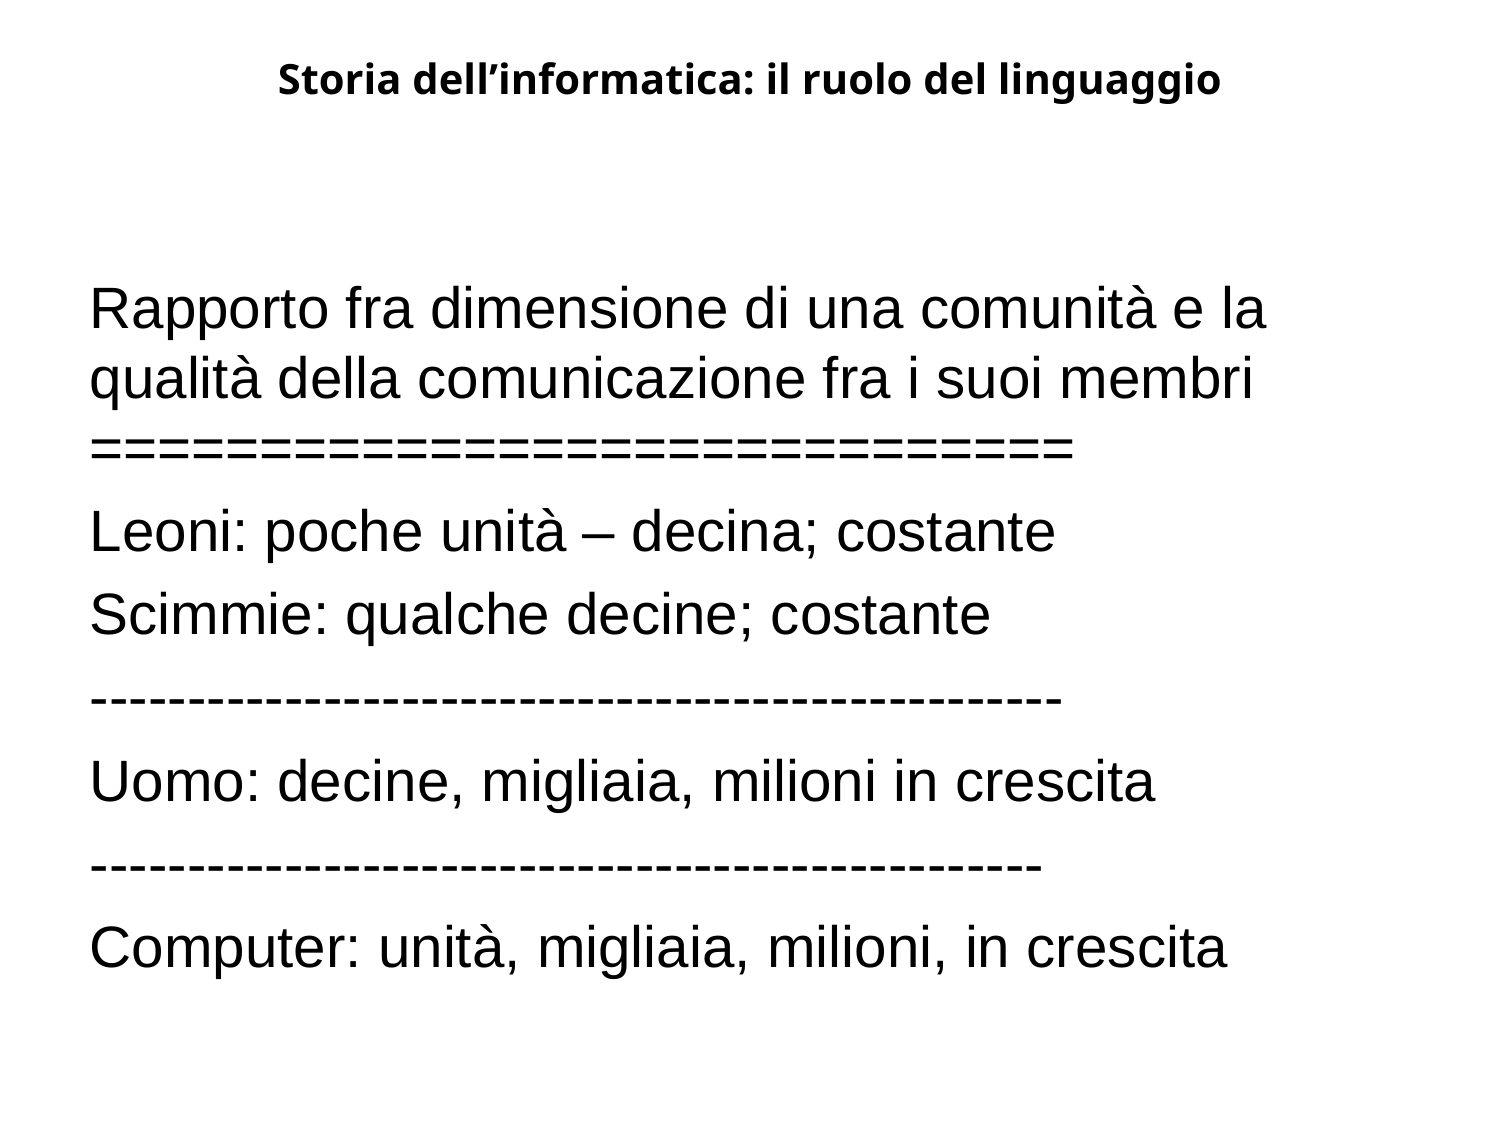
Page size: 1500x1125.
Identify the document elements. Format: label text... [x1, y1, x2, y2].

title Storia dell’informatica: il ruolo del linguaggio [75, 45, 1425, 233]
list Rapporto fra dimensione di una comunità e la qualità della comunicazione fra i suoi membri ============================= Leoni: poche unità – decina; costante Scimmie: qualche decine; costante -------------------------------------------------- Uomo: decine, migliaia, milioni in crescita ------------------------------------------------- Computer: unità, migliaia, milioni, in crescita [75, 262, 1425, 1005]
